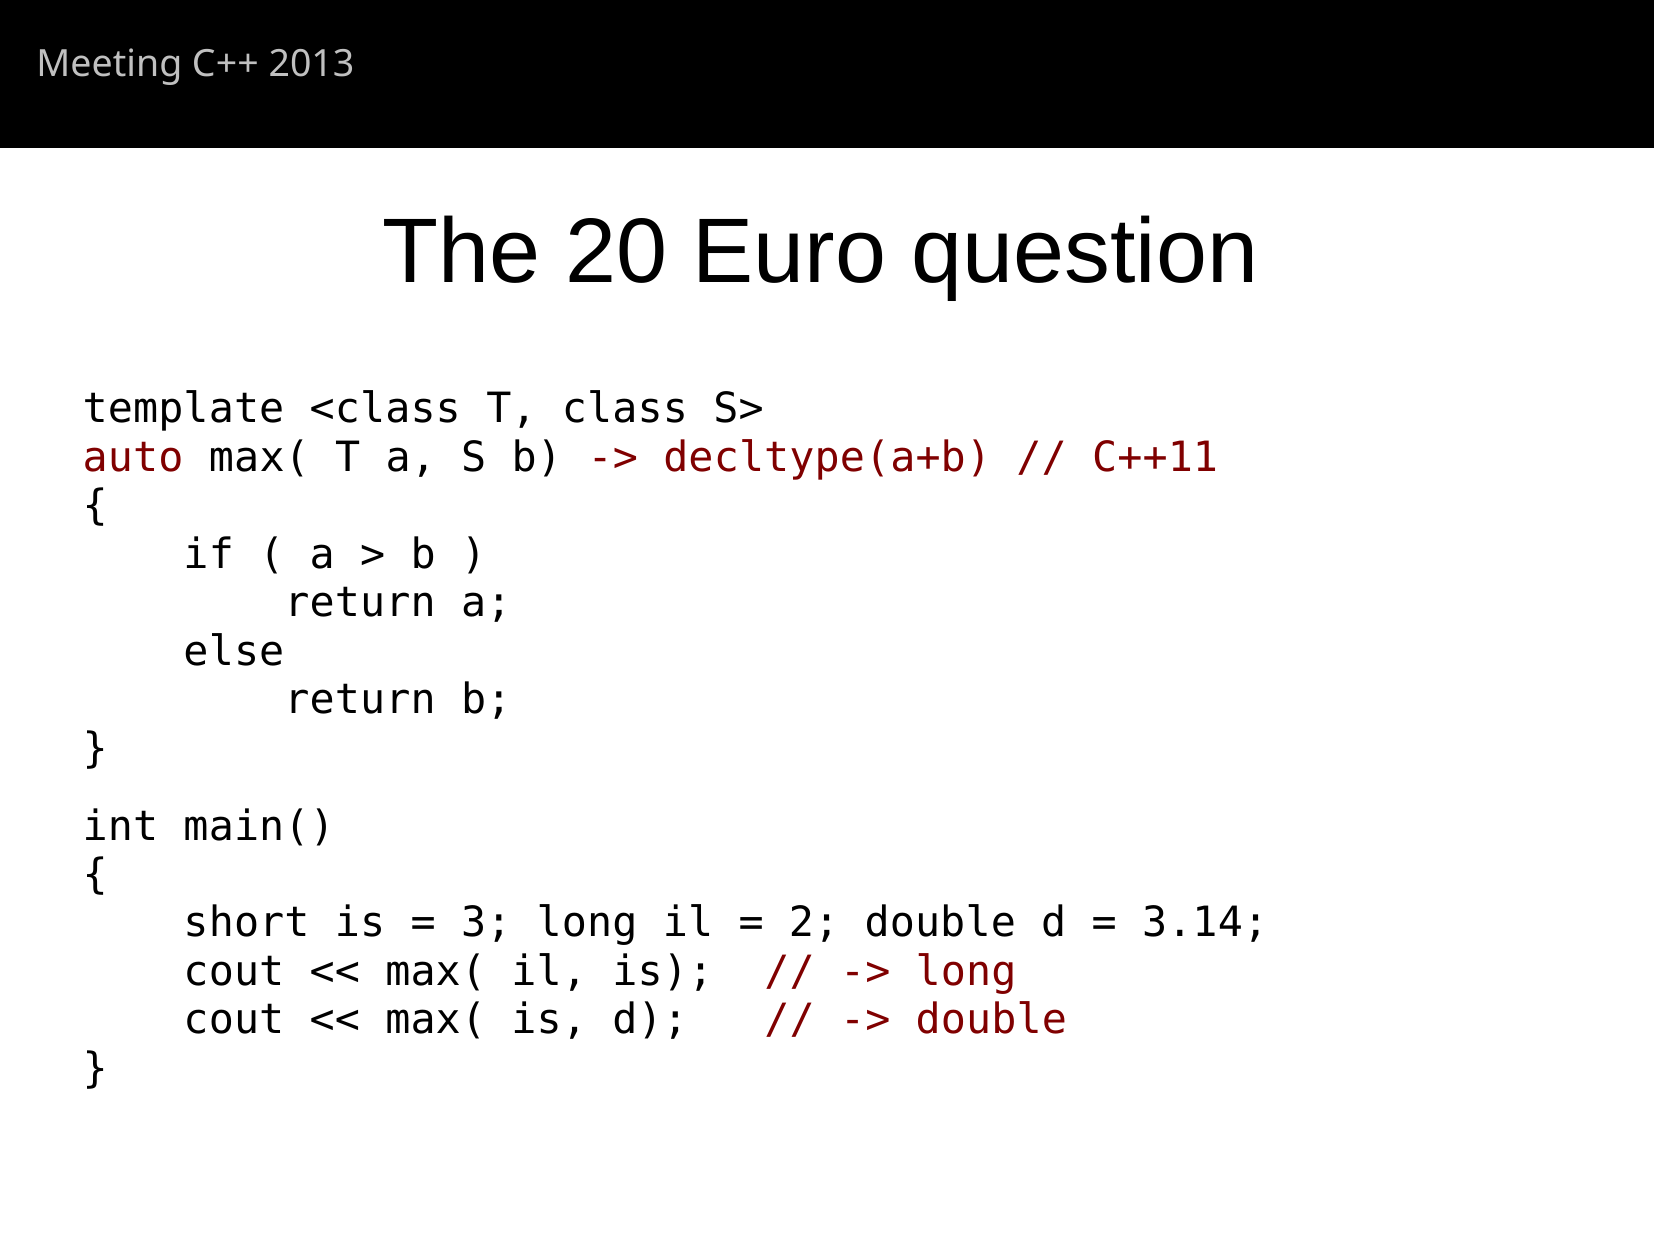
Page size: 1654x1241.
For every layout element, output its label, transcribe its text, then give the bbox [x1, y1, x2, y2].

list template <class T, class S> auto max( T a, S b) -> decltype(a+b) // C++11 { if ( a > b ) return a; else return b; } int main() { short is = 3; long il = 2; double d = 3.14; cout << max( il, is); // -> long cout << max( is, d); // -> double } [82, 383, 1571, 1104]
title The 20 Euro question [76, 147, 1565, 355]
